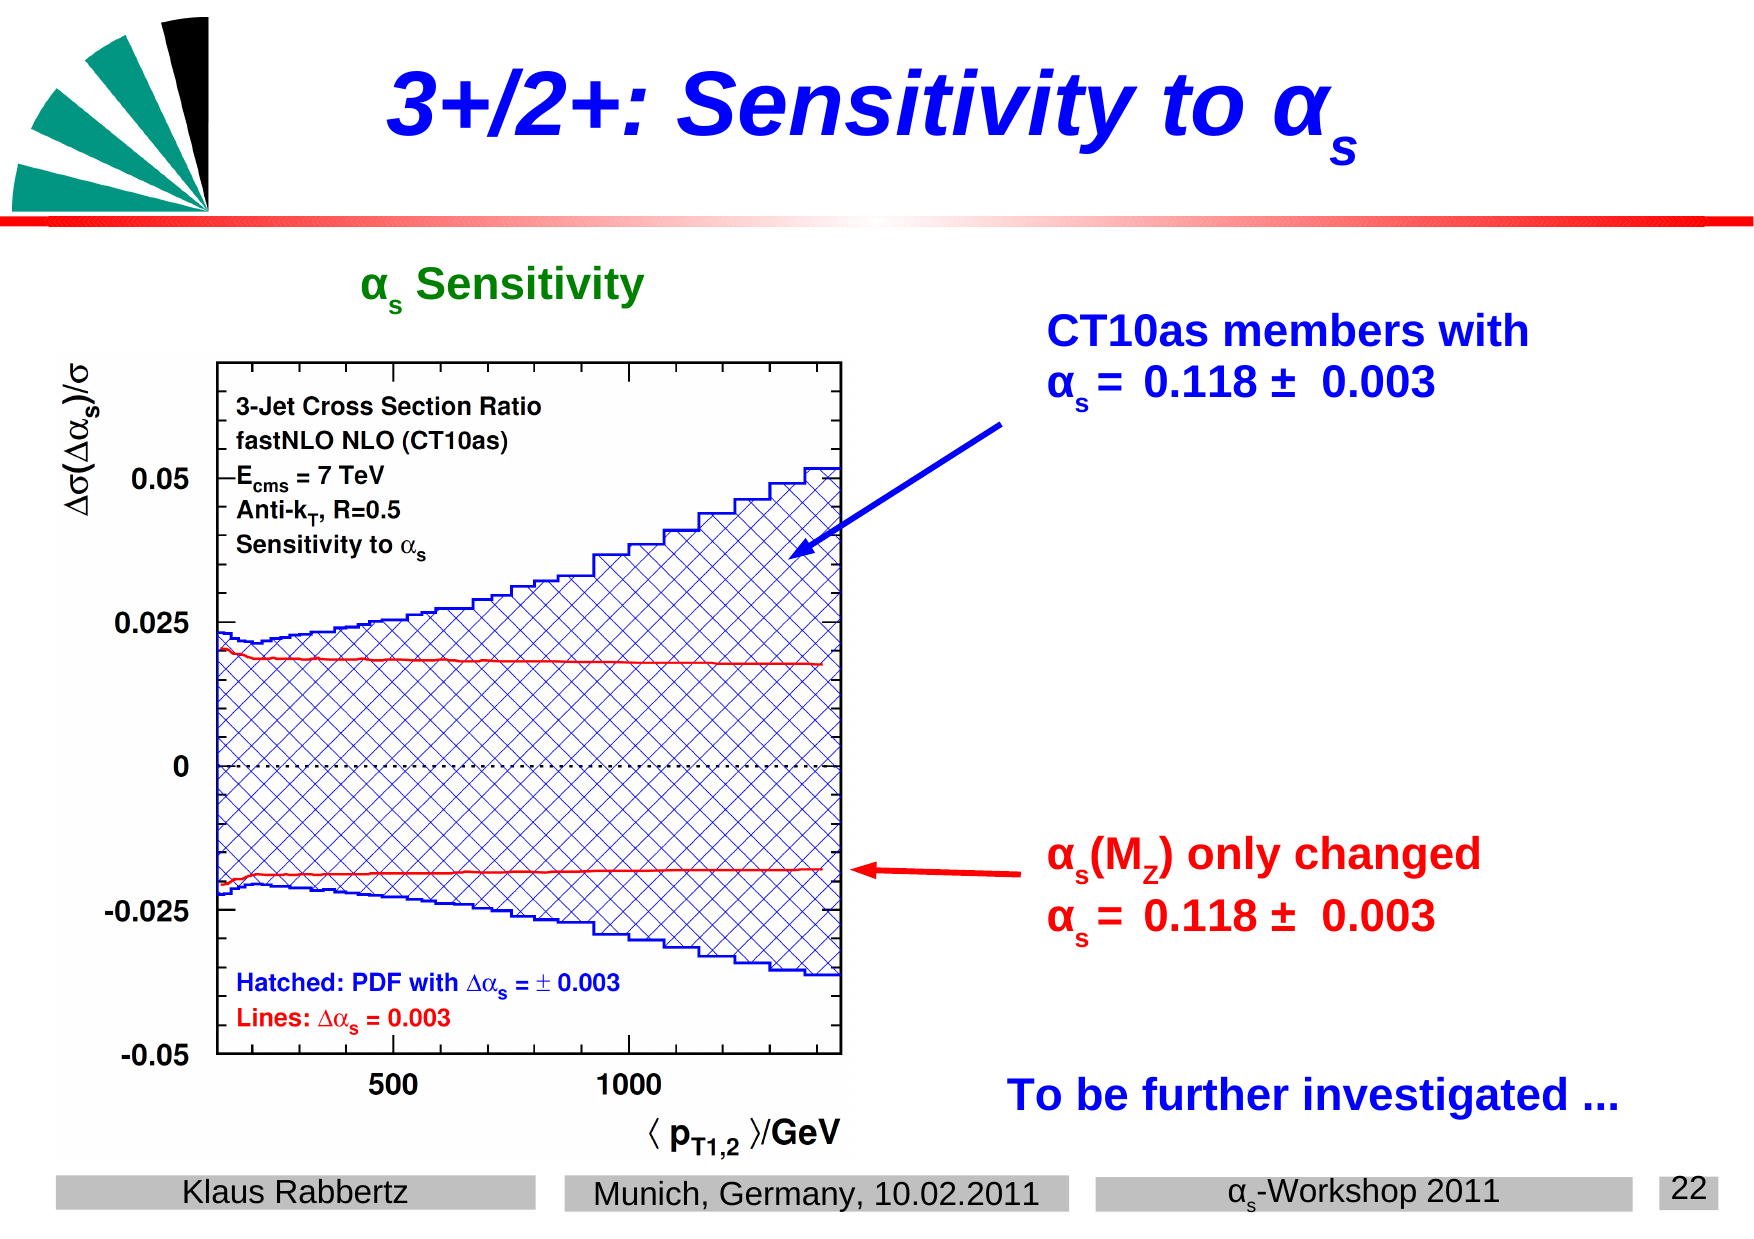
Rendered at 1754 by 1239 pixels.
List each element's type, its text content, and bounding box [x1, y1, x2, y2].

text_box αs Sensitivity [348, 252, 657, 327]
text_box CT10as members with αs = 0.118 ± 0.003 [1034, 298, 1544, 425]
title 3+/2+: Sensitivity to αs [220, 22, 1525, 207]
picture [55, 353, 853, 1163]
picture [12, 17, 209, 214]
text_box To be further investigated ... [995, 1063, 1633, 1127]
text_box αs(MZ) only changed αs = 0.118 ± 0.003 [1034, 822, 1495, 959]
